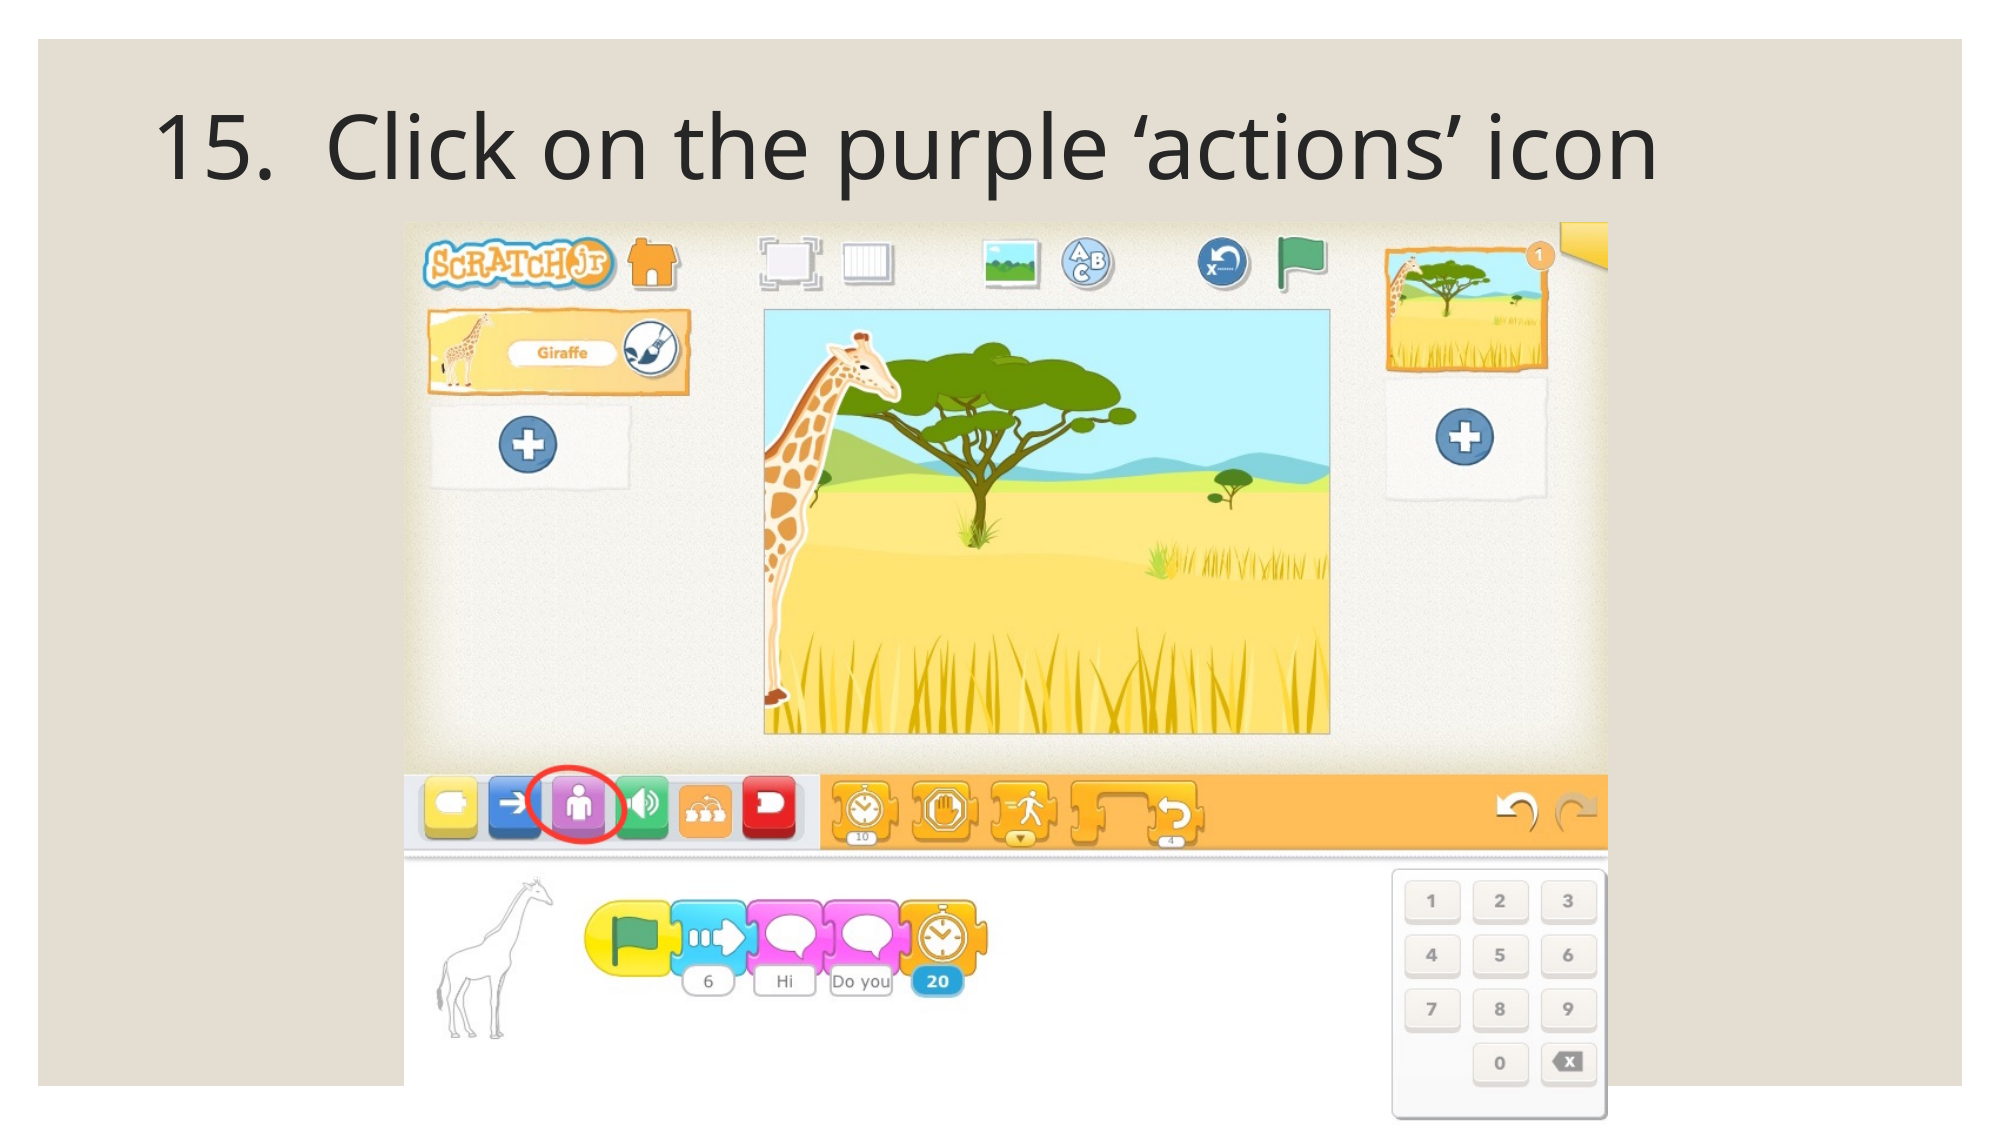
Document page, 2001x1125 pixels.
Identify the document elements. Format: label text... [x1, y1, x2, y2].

picture [404, 223, 1608, 1125]
title 15. Click on the purple ‘actions’ icon [136, 37, 1876, 263]
